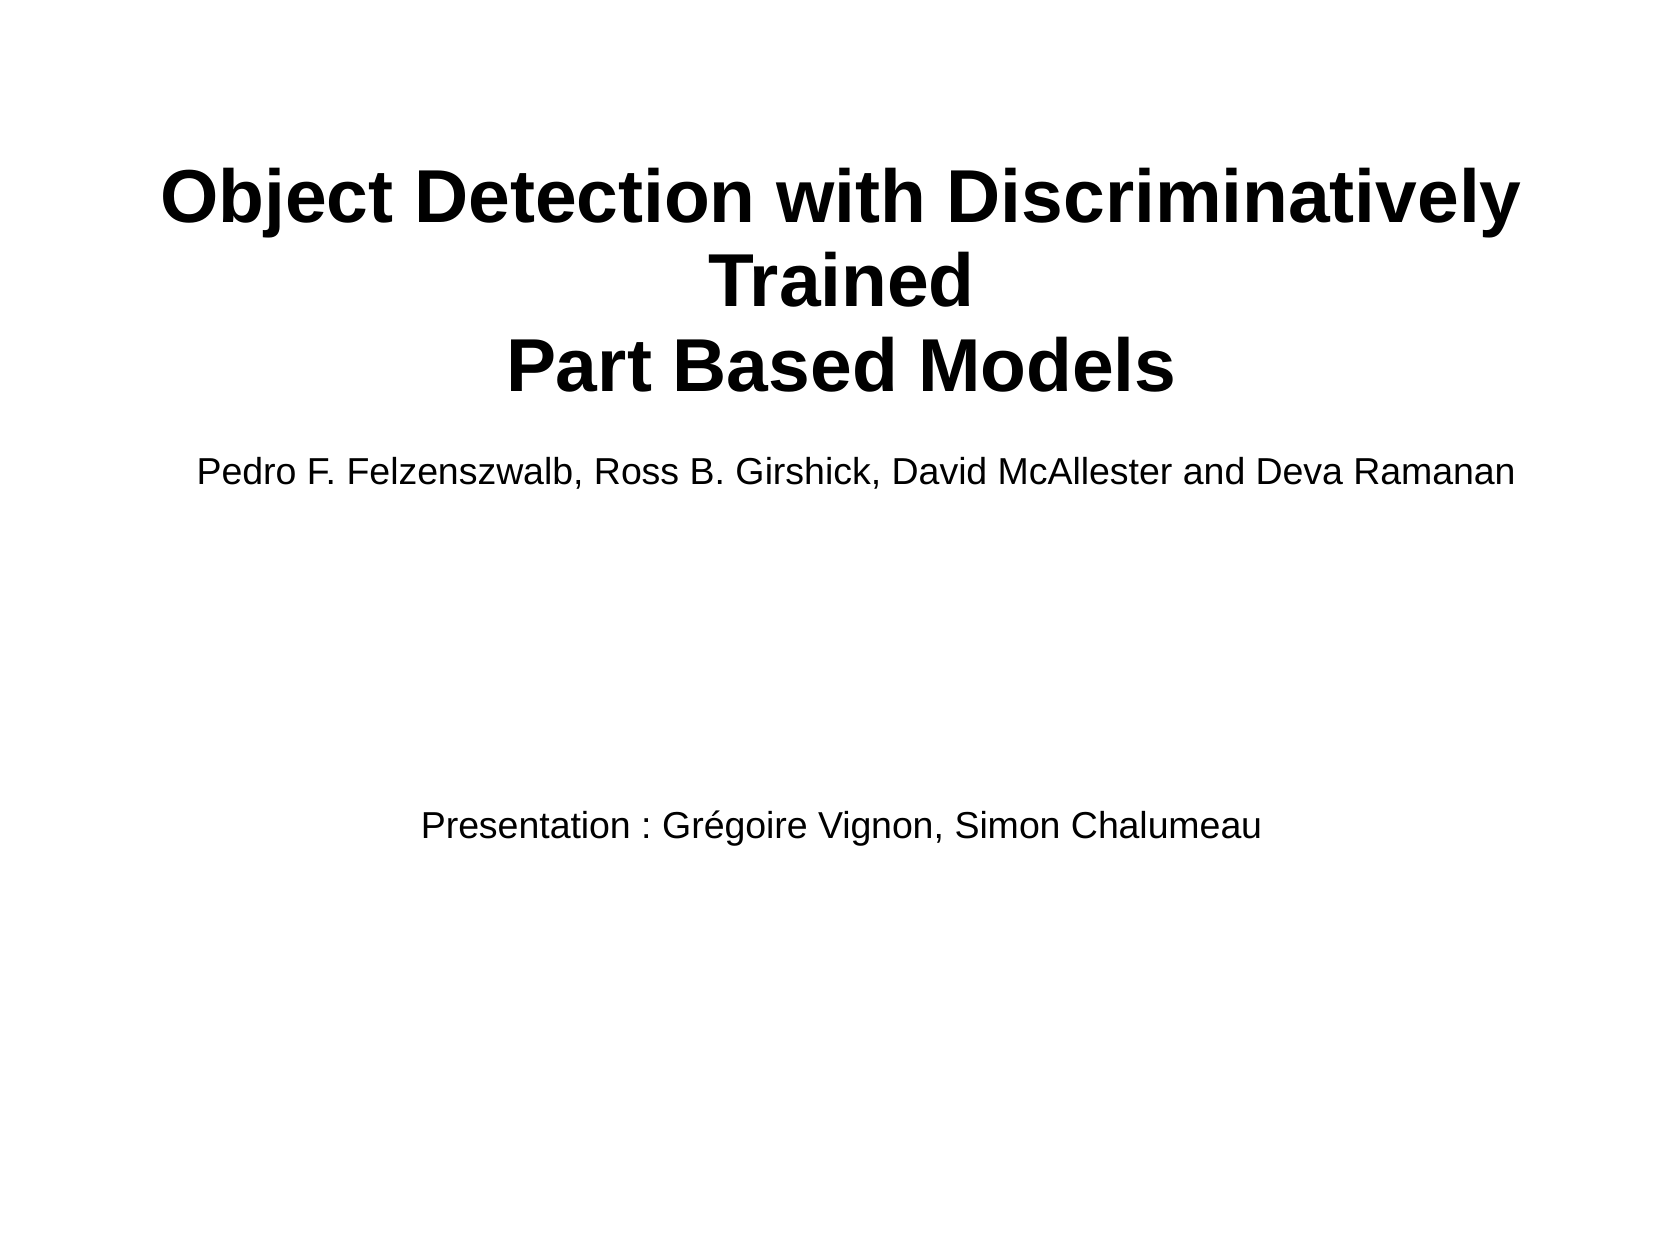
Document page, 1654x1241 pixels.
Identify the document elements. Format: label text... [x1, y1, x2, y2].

text_box Object Detection with Discriminatively Trained Part Based Models [118, 147, 1565, 415]
text_box Presentation : Grégoire Vignon, Simon Chalumeau [324, 797, 1359, 855]
text_box Pedro F. Felzenszwalb, Ross B. Girshick, David McAllester and Deva Ramanan [177, 442, 1536, 500]
